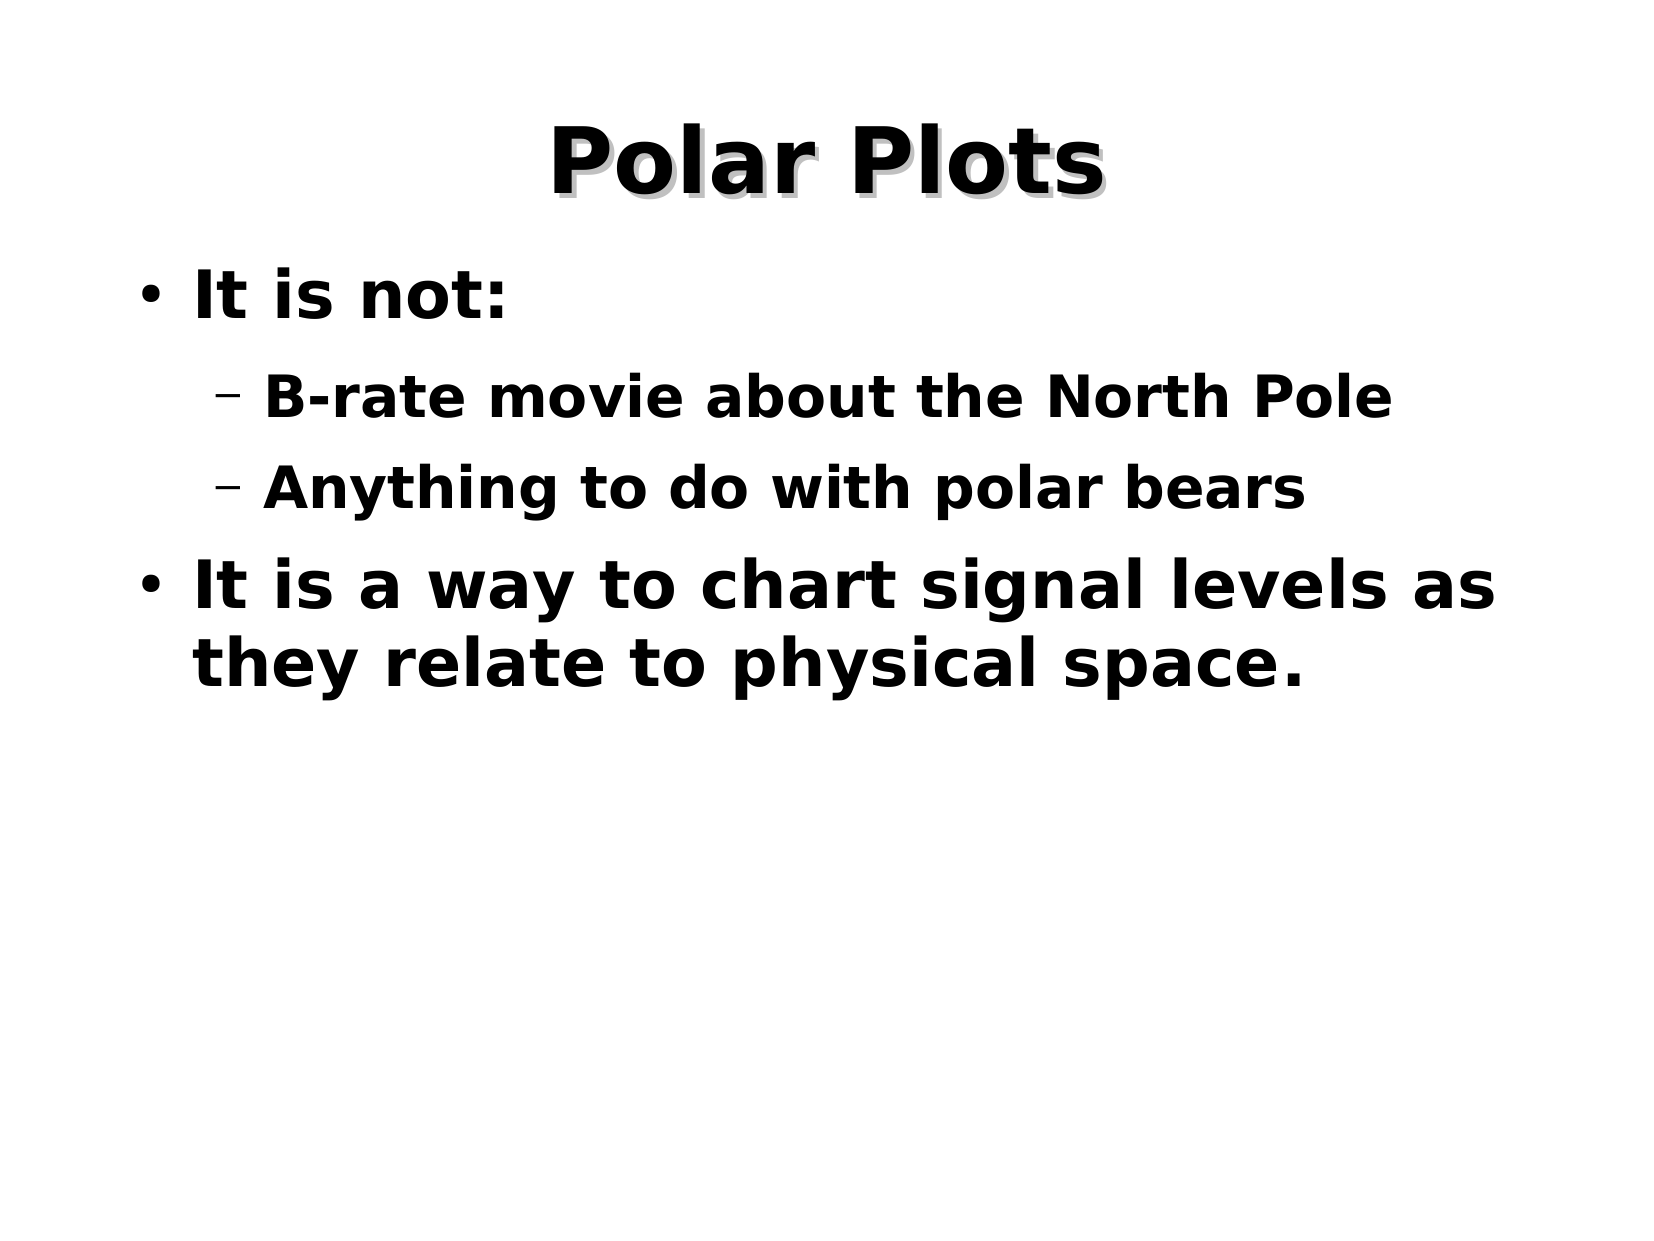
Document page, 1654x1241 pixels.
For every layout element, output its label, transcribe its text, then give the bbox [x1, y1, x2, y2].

title Polar Plots [121, 98, 1533, 226]
list It is not: B-rate movie about the North Pole Anything to do with polar bears It is a way to chart signal levels as they relate to physical space. [121, 256, 1533, 1038]
